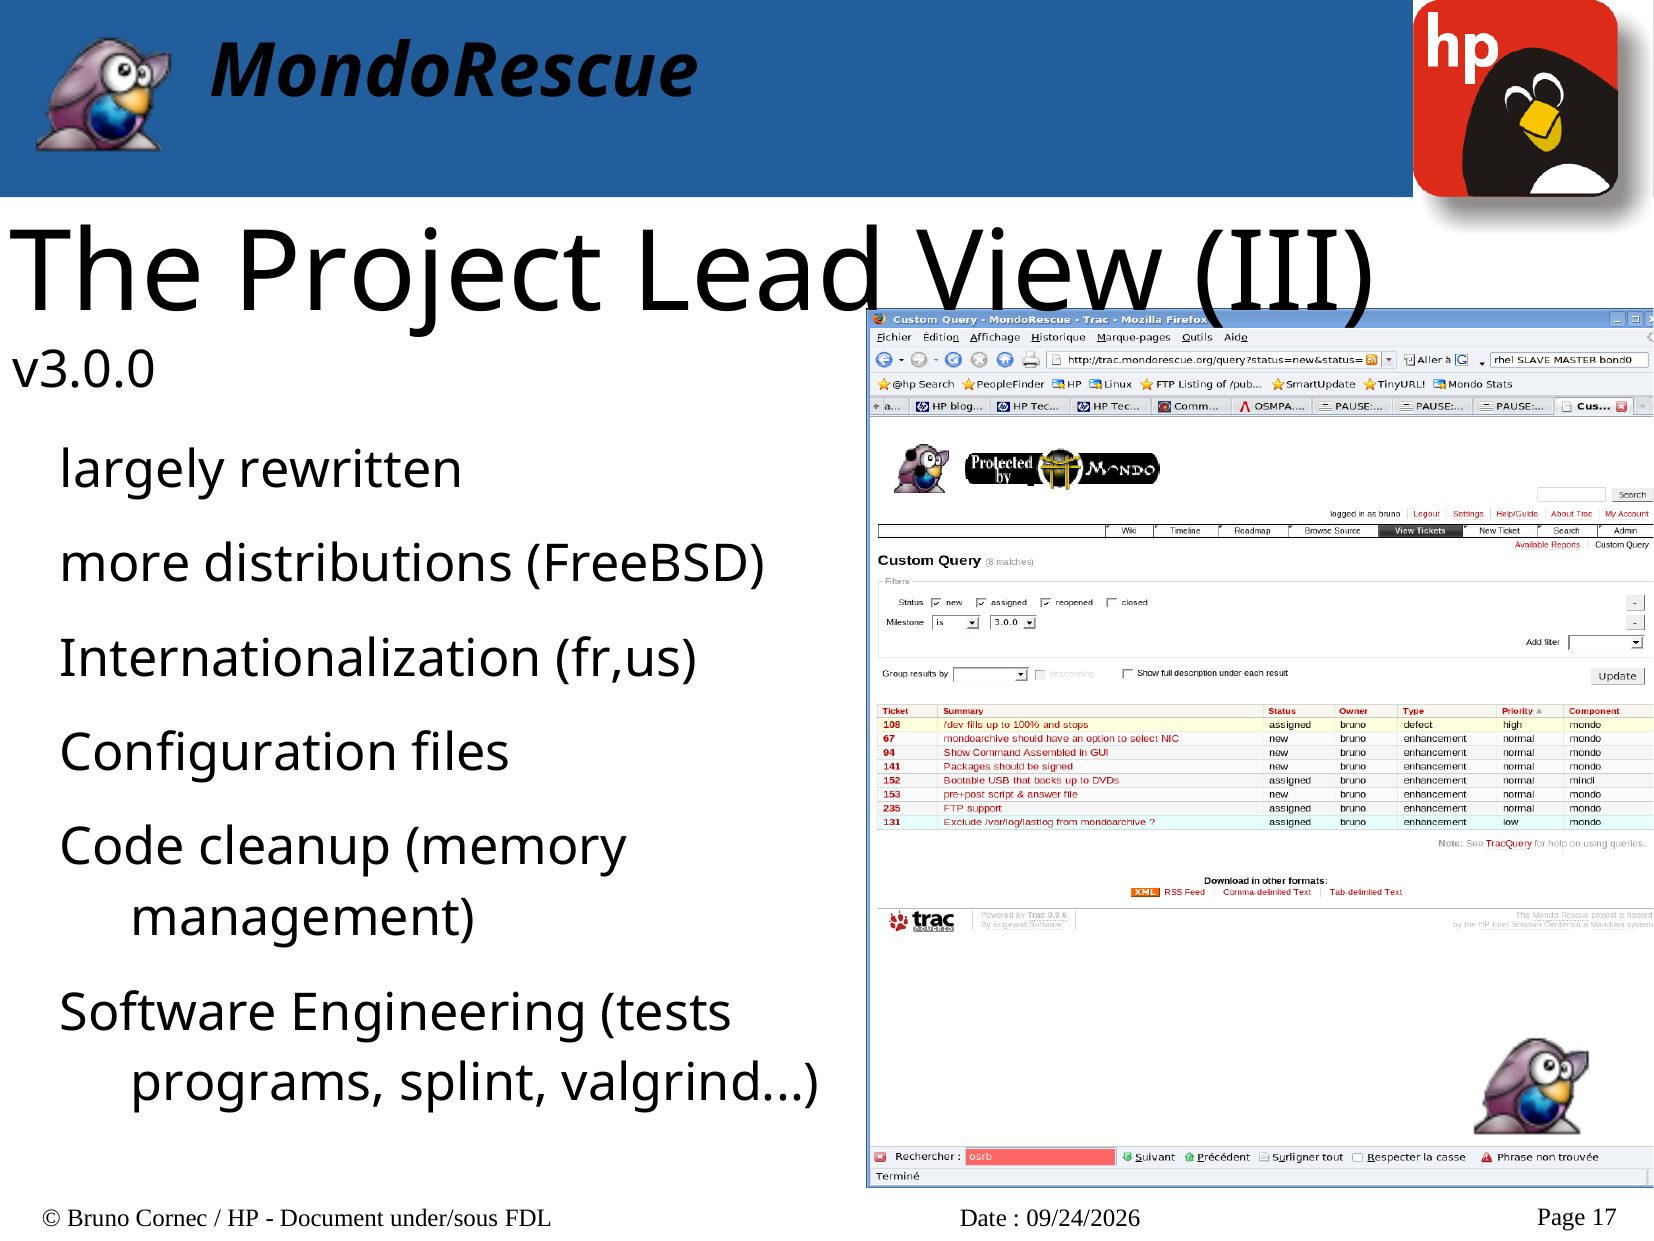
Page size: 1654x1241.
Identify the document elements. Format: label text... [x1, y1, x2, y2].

picture [1413, 0, 1654, 235]
picture [866, 308, 1654, 1188]
picture [0, 0, 211, 199]
list v3.0.0 largely rewritten more distributions (FreeBSD) Internationalization (fr,us) Configuration files Code cleanup (memory management) Software Engineering (tests programs, splint, valgrind...) [0, 331, 875, 1241]
text_box The Project Lead View (III) [9, 189, 1411, 330]
